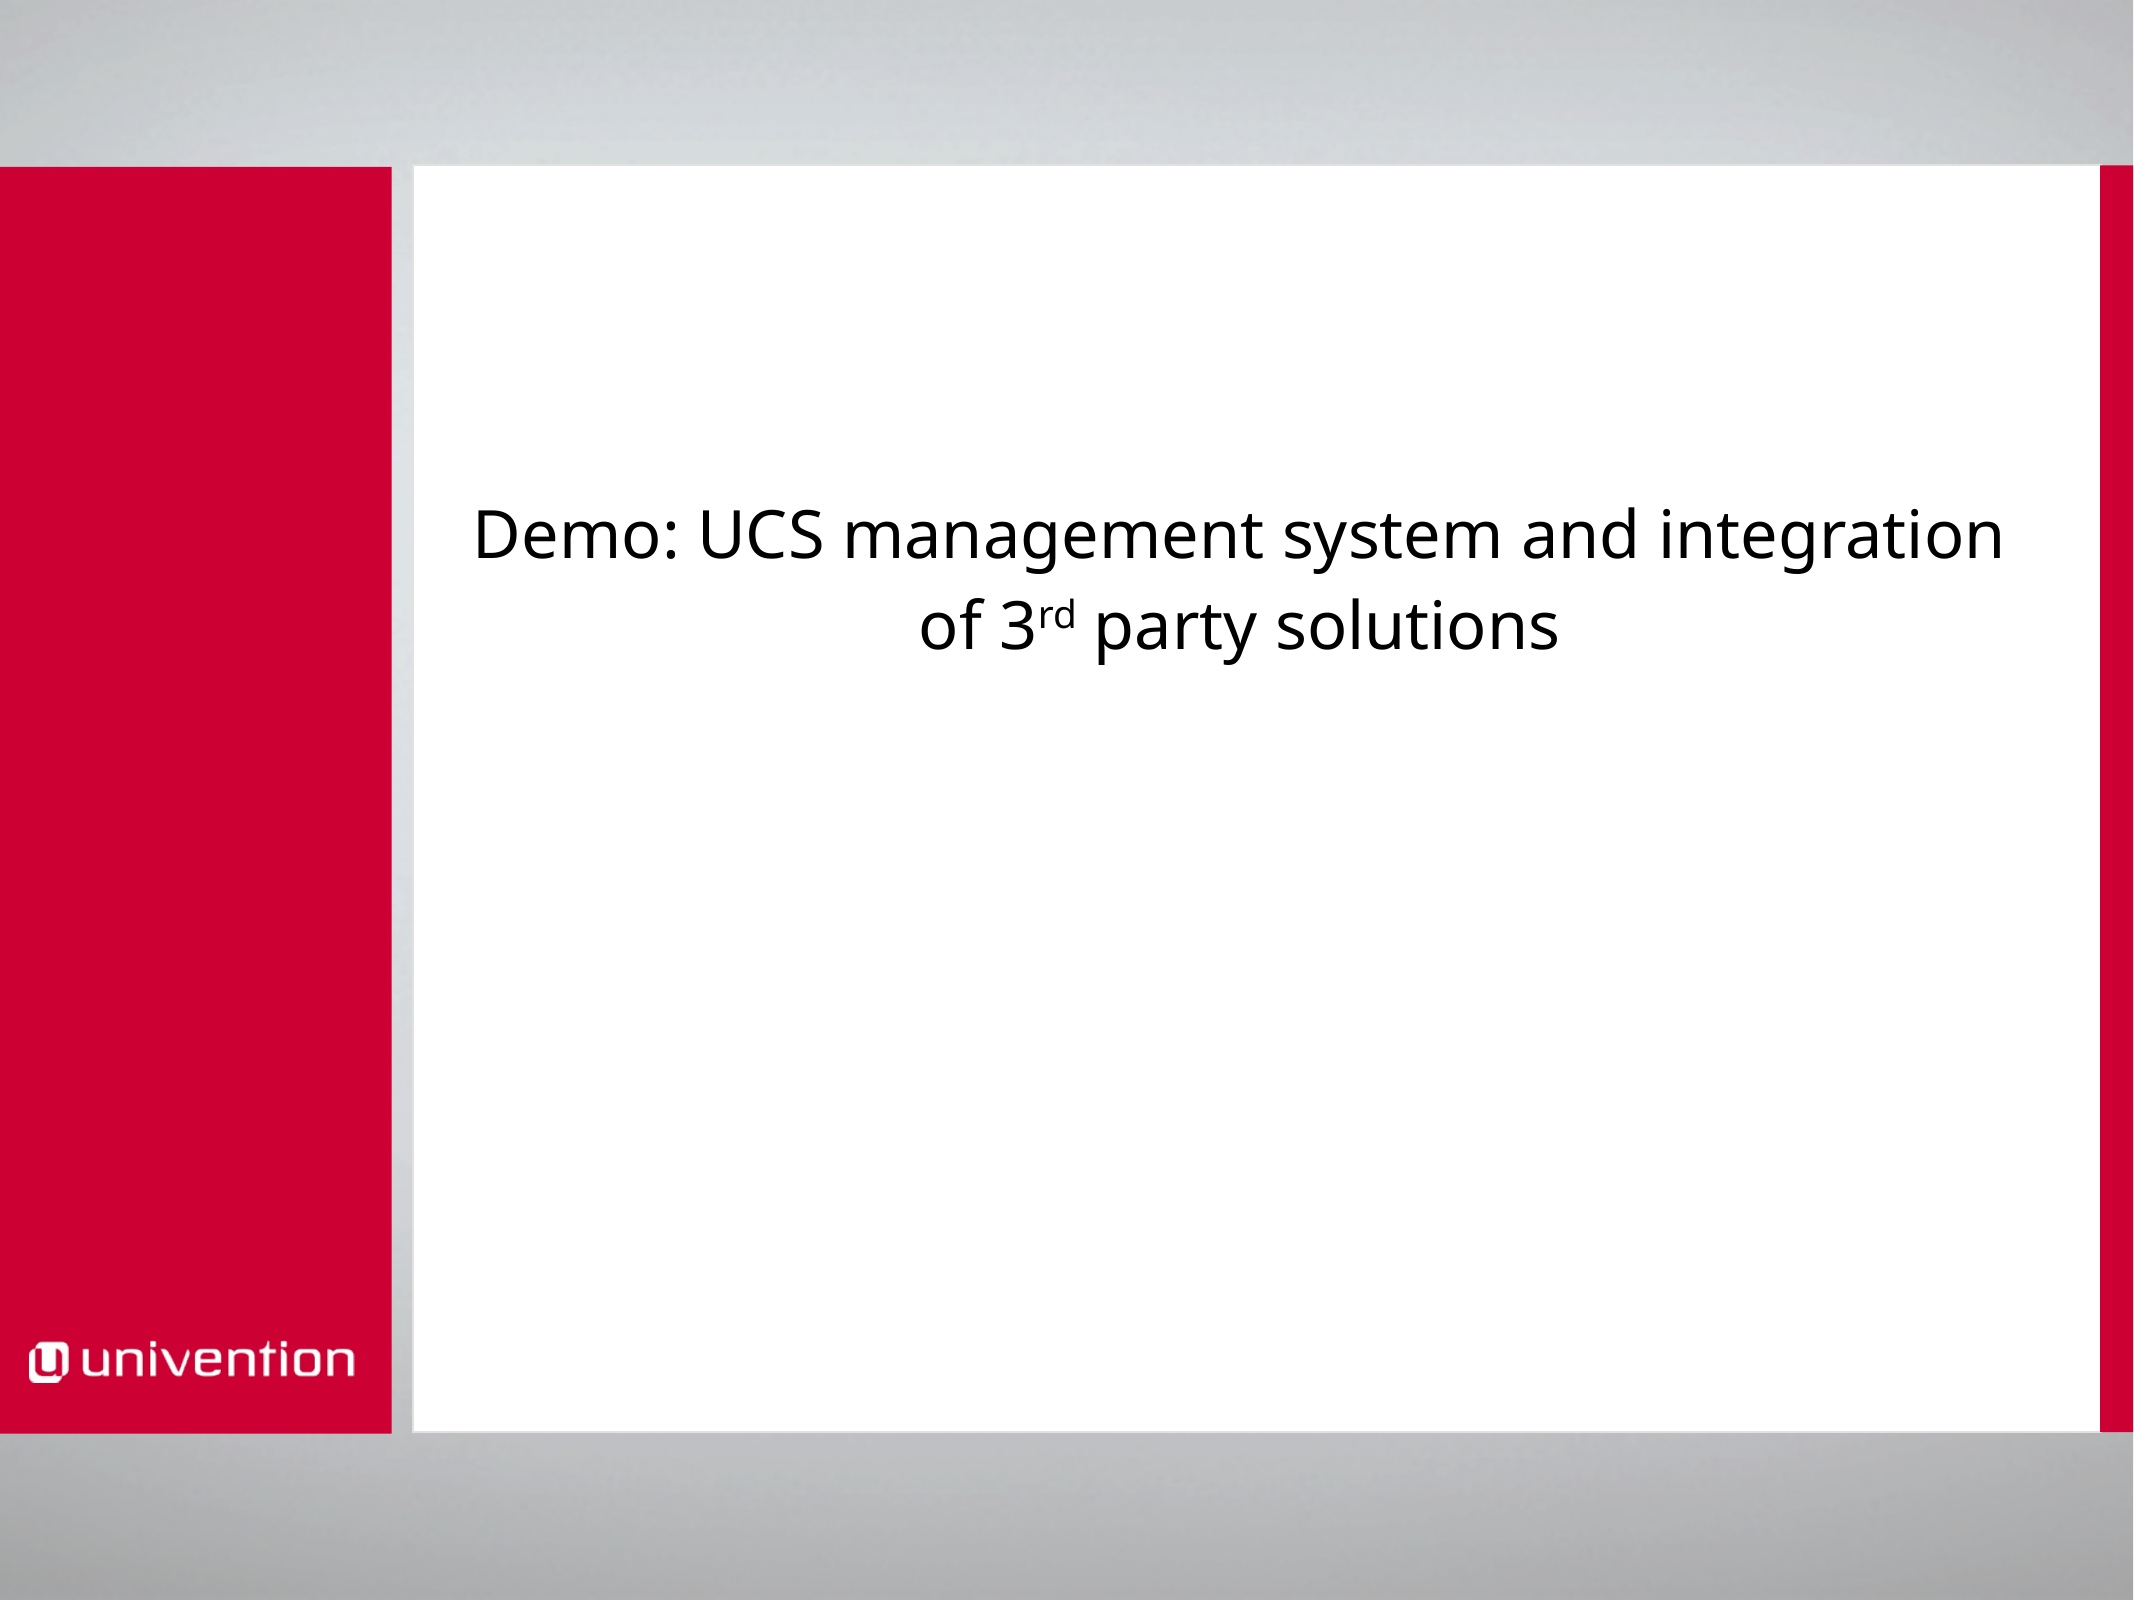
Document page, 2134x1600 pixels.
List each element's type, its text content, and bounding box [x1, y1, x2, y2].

picture [0, 0, 2134, 1600]
picture [29, 1340, 355, 1383]
subtitle Demo: UCS management system and integration of 3rd party solutions [472, 243, 2008, 1322]
